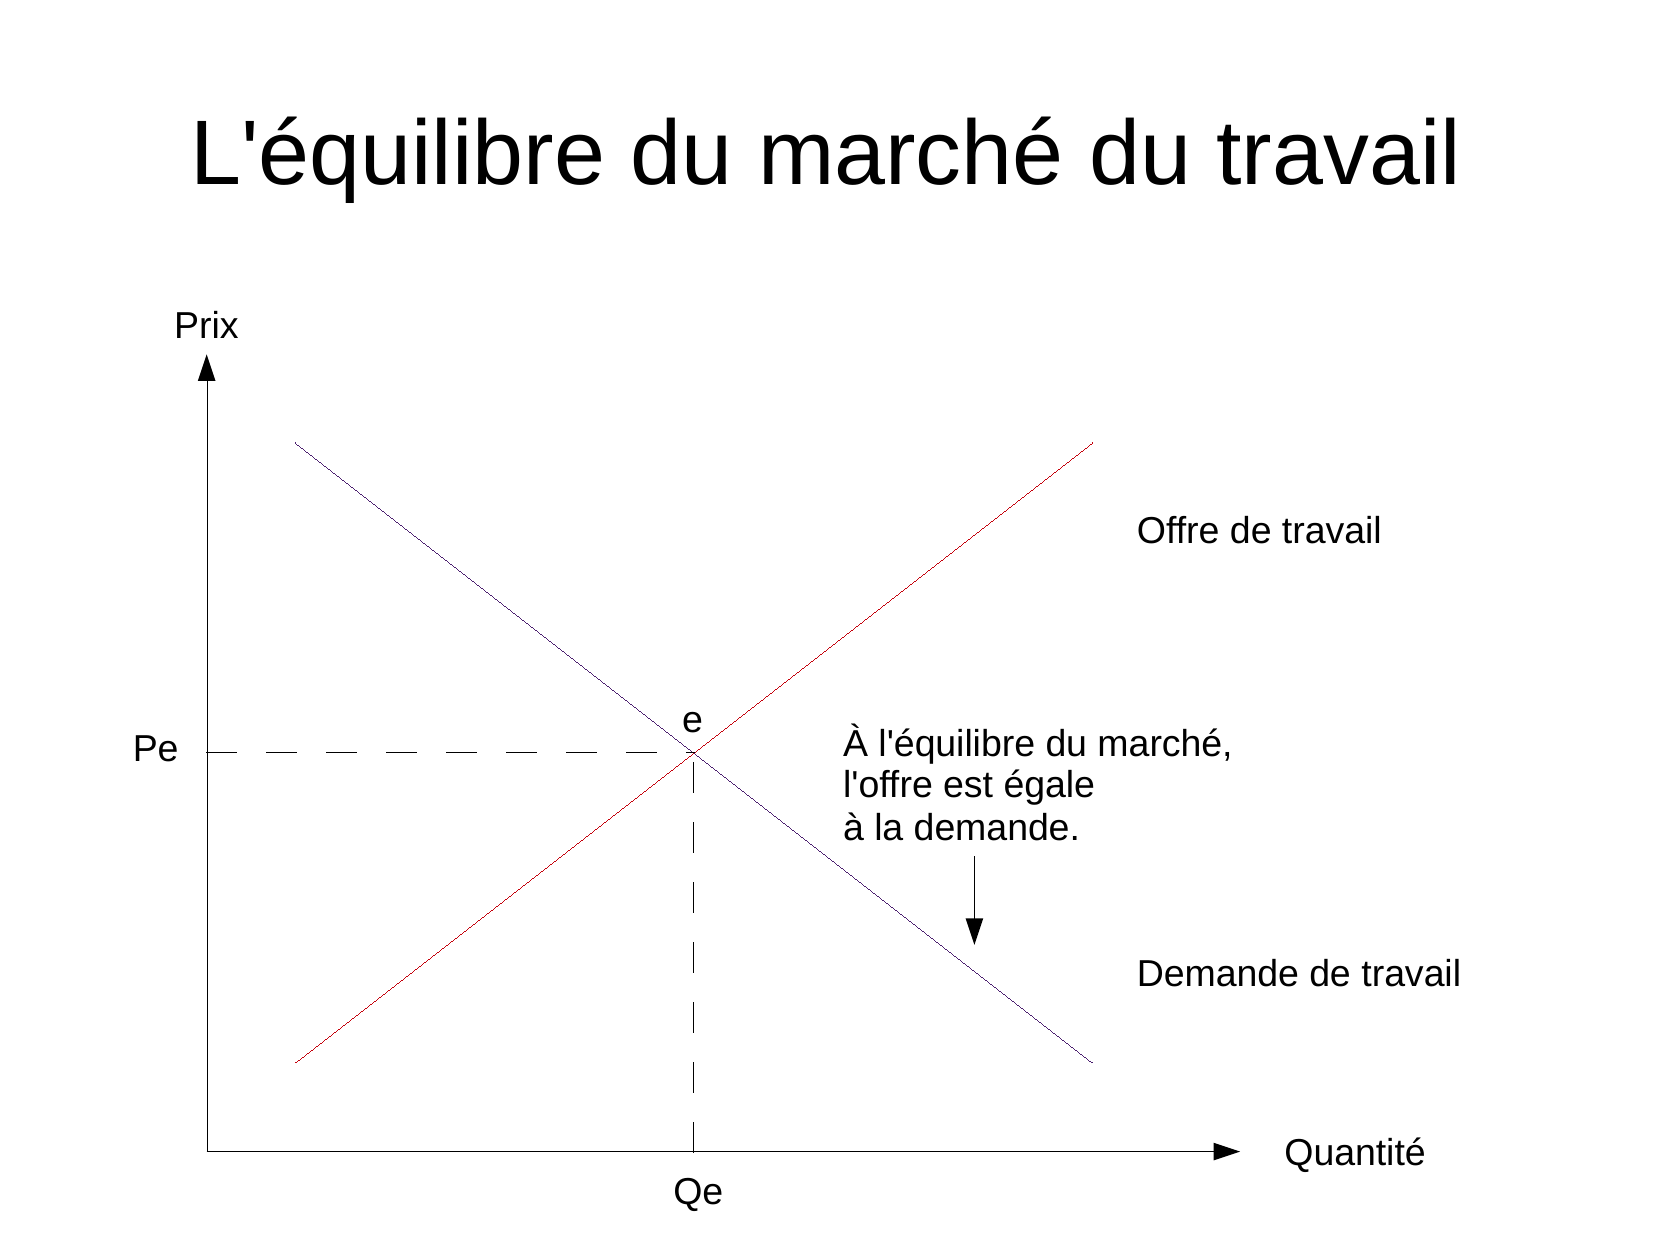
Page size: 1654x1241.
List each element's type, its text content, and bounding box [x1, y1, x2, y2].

text_box Prix [159, 297, 254, 355]
text_box Qe [658, 1163, 739, 1221]
text_box e [667, 690, 718, 748]
text_box Quantité [1269, 1124, 1442, 1182]
text_box À l'équilibre du marché, l'offre est égale à la demande. [828, 714, 1249, 854]
text_box Pe [118, 720, 194, 778]
text_box Offre de travail [1122, 501, 1398, 559]
title L'équilibre du marché du travail [82, 49, 1571, 257]
text_box Demande de travail [1122, 944, 1477, 1002]
